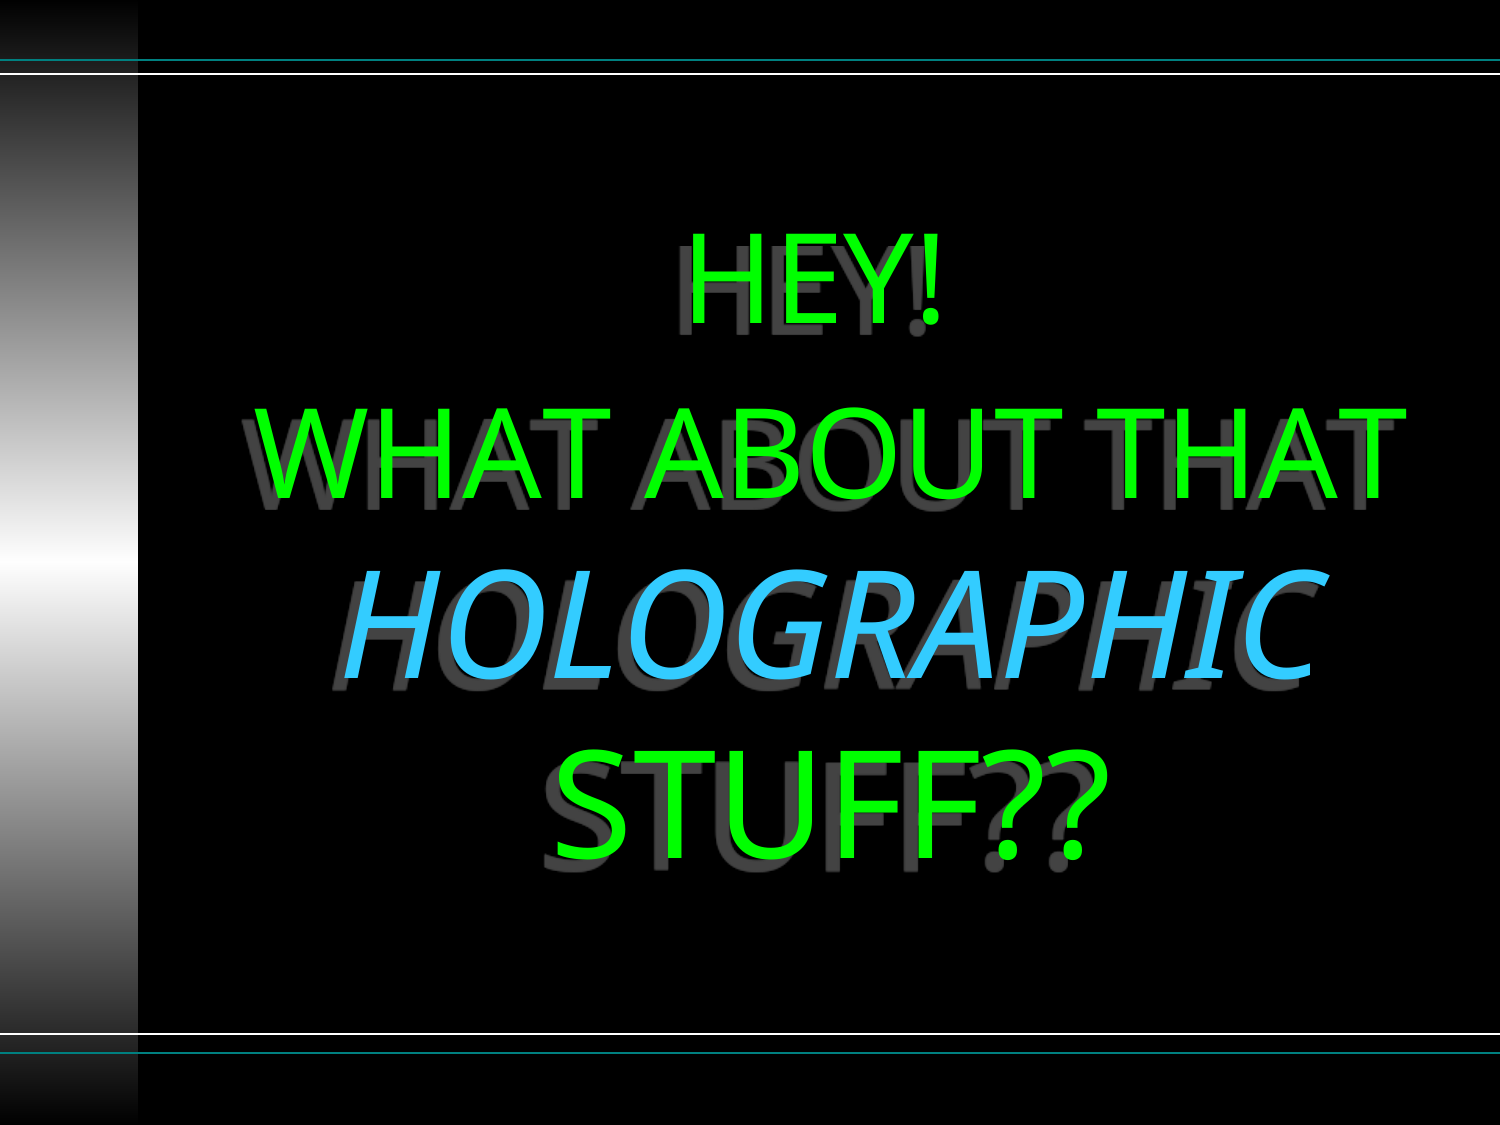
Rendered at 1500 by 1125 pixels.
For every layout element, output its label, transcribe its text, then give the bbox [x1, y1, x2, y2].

title HEY! WHAT ABOUT THAT HOLOGRAPHIC STUFF?? [162, 449, 1500, 638]
